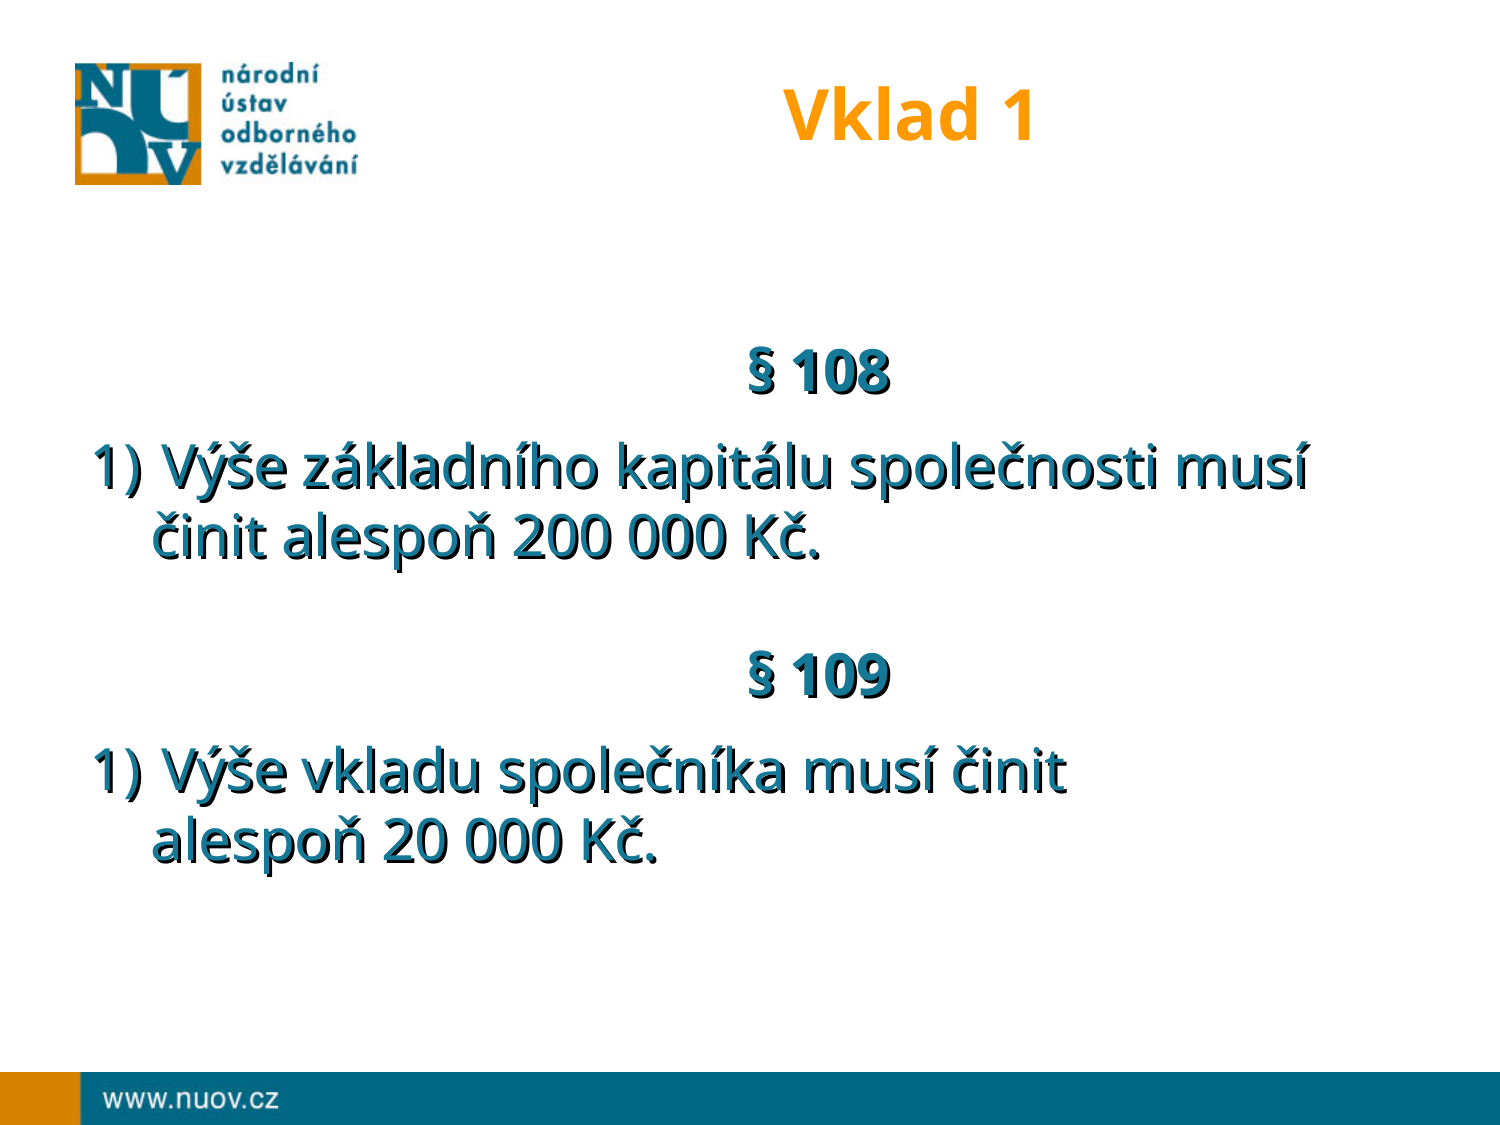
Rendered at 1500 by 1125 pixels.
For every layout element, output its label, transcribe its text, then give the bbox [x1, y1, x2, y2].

text_box [0, 1072, 1500, 1125]
text_box § 108 Výše základního kapitálu společnosti musí činit alespoň 200 000 Kč. § 109 Výše vkladu společníka musí činit alespoň 20 000 Kč. [75, 324, 1500, 881]
text_box [75, 62, 358, 185]
title Vklad 1 [399, 37, 1425, 188]
